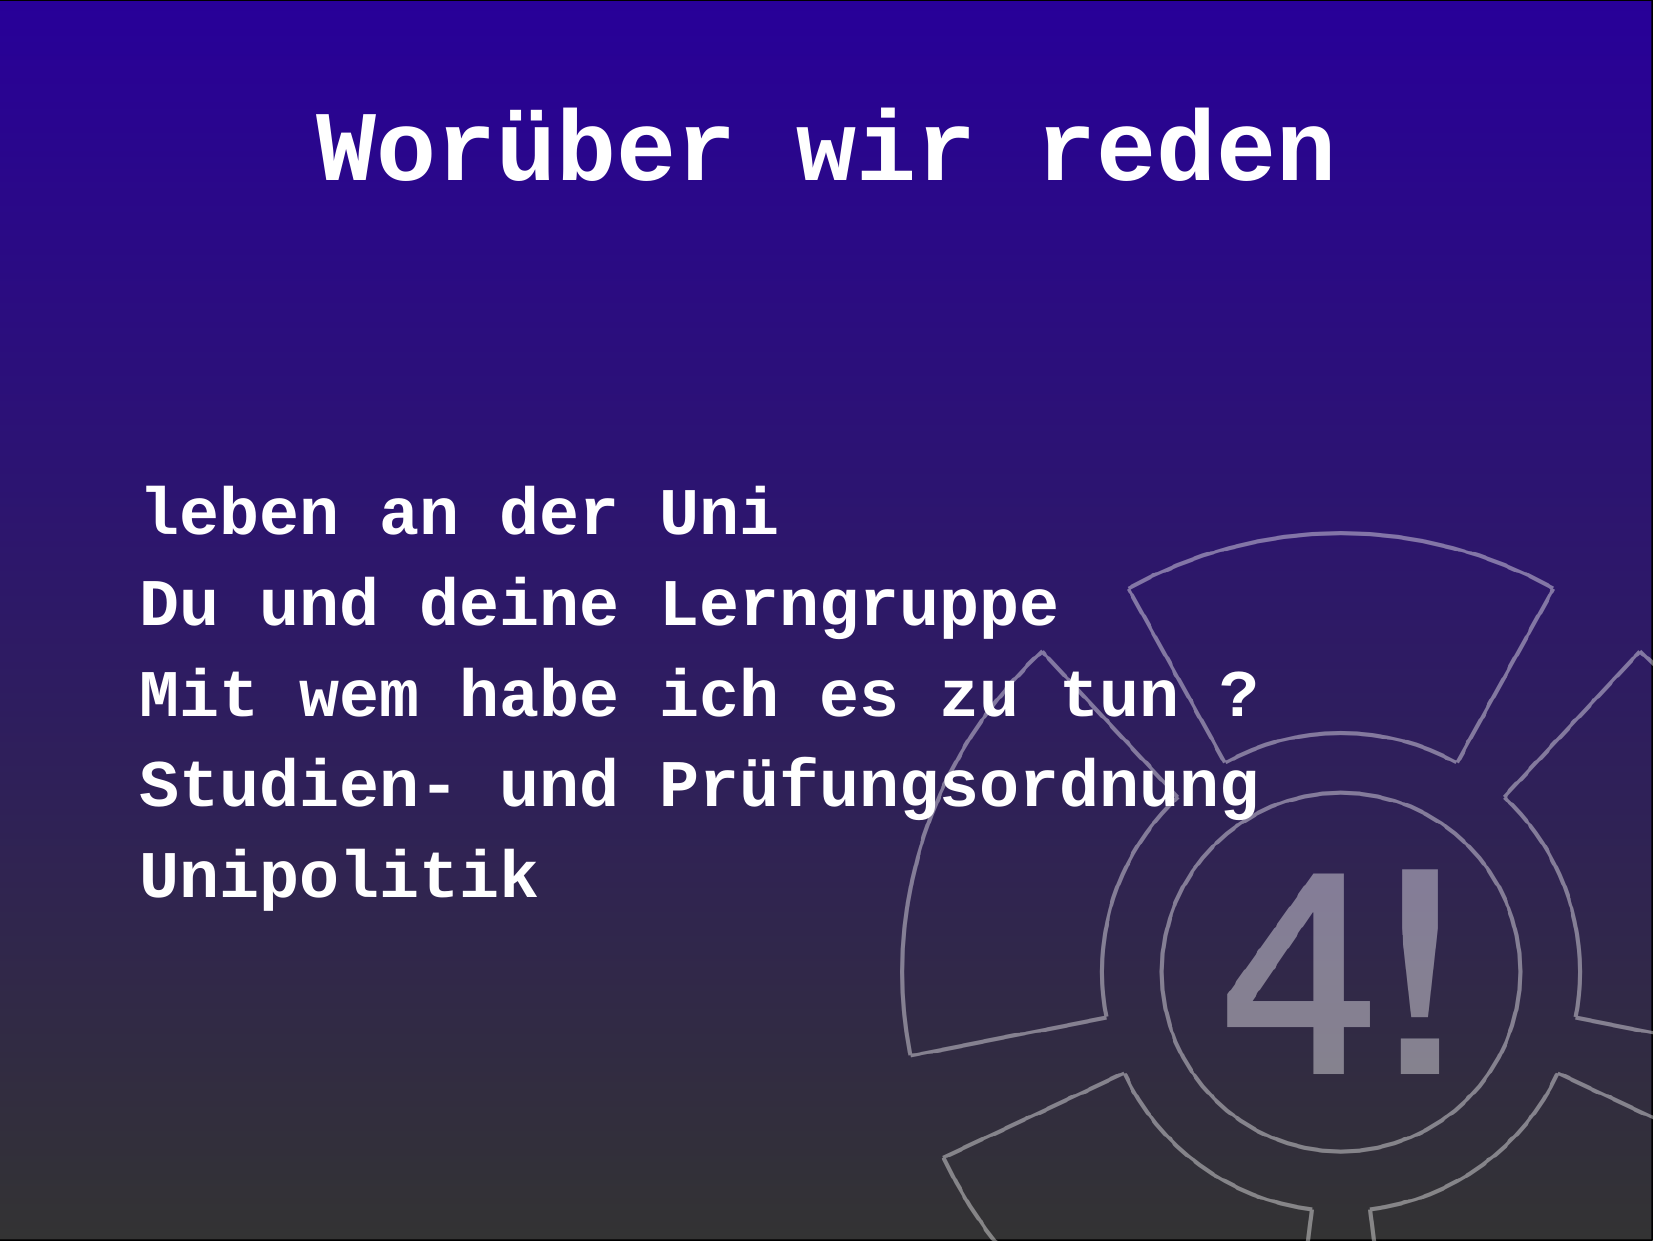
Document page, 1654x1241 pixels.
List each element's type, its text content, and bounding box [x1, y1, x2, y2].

title Worüber wir reden [82, 49, 1571, 256]
list leben an der Uni Du und deine Lerngruppe Mit wem habe ich es zu tun ? Studien- und Prüfungsordnung Unipolitik [82, 290, 1571, 1094]
picture [900, 531, 1653, 1241]
